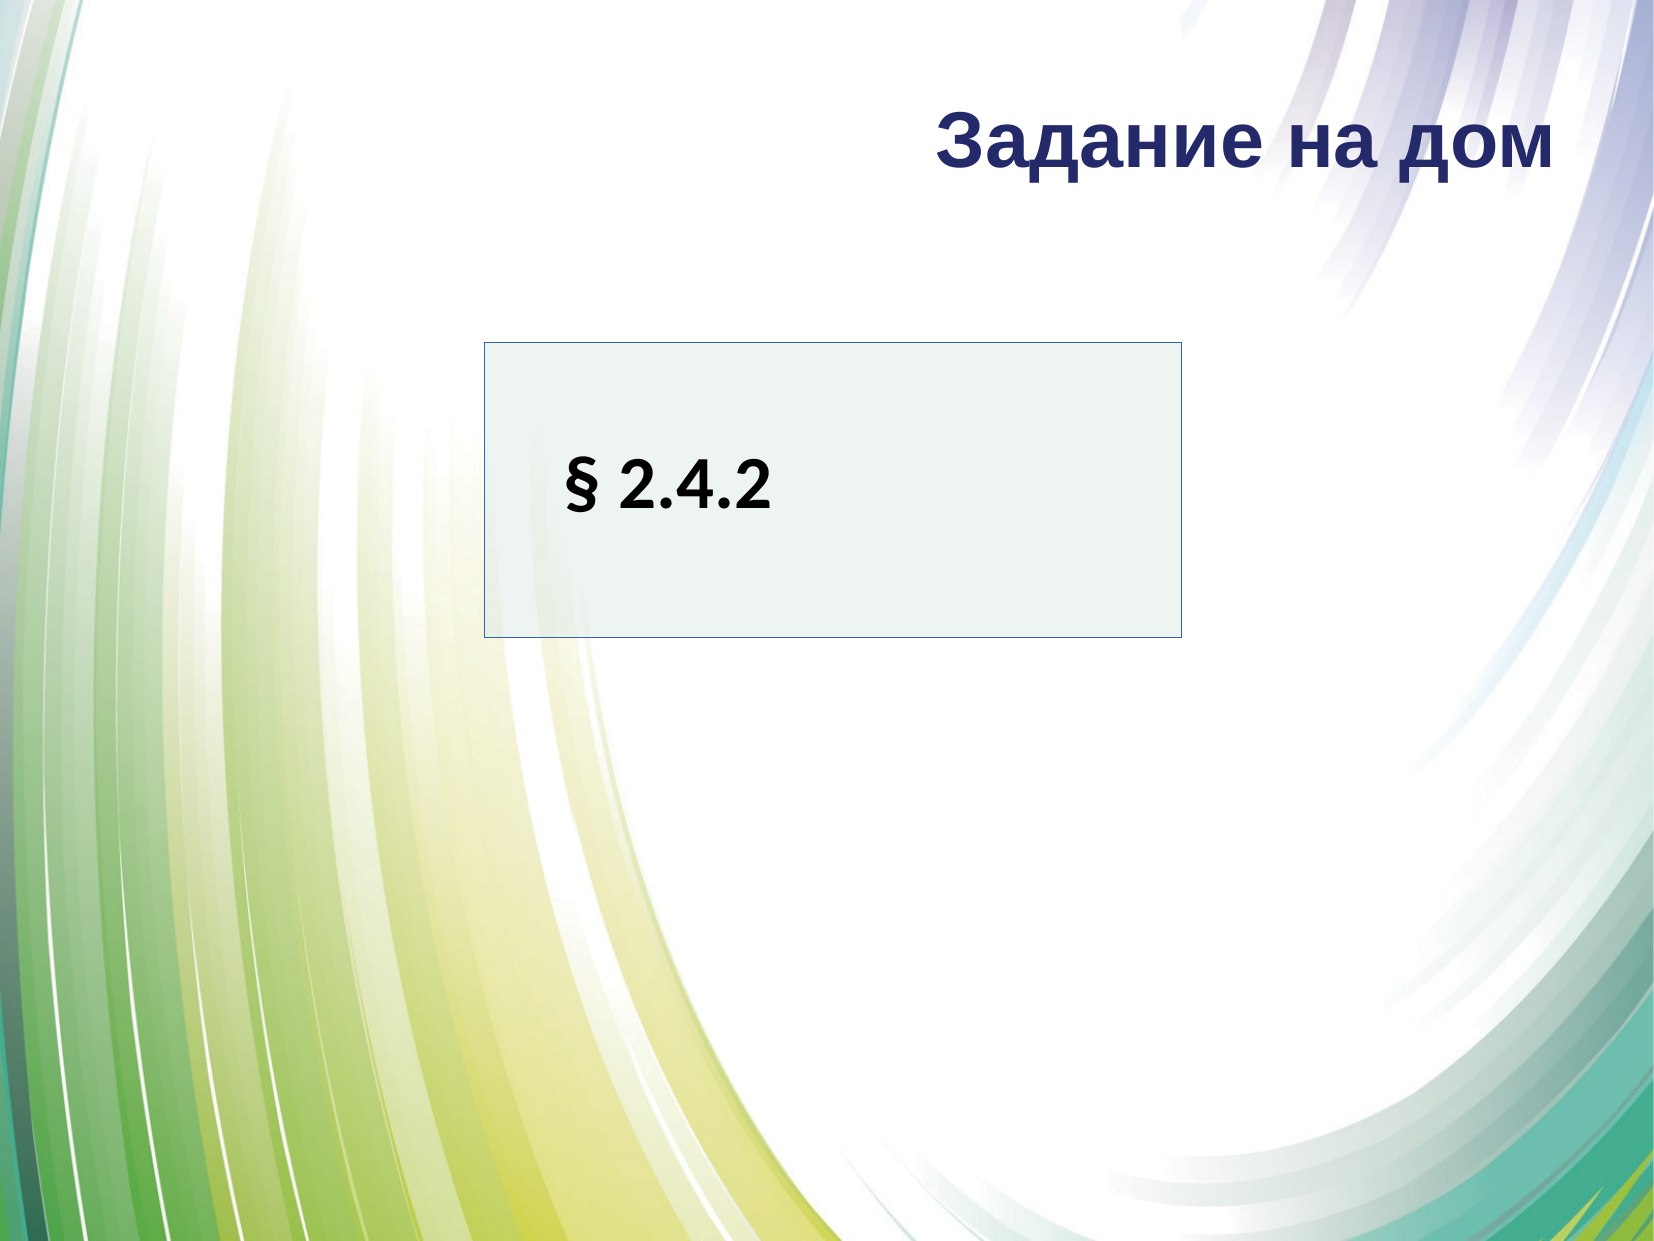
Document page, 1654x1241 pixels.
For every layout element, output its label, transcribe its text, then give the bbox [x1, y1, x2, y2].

text_box § 2.4.2 [484, 342, 1182, 638]
picture [0, 0, 1654, 1241]
text_box Задание на дом [58, 58, 1571, 215]
